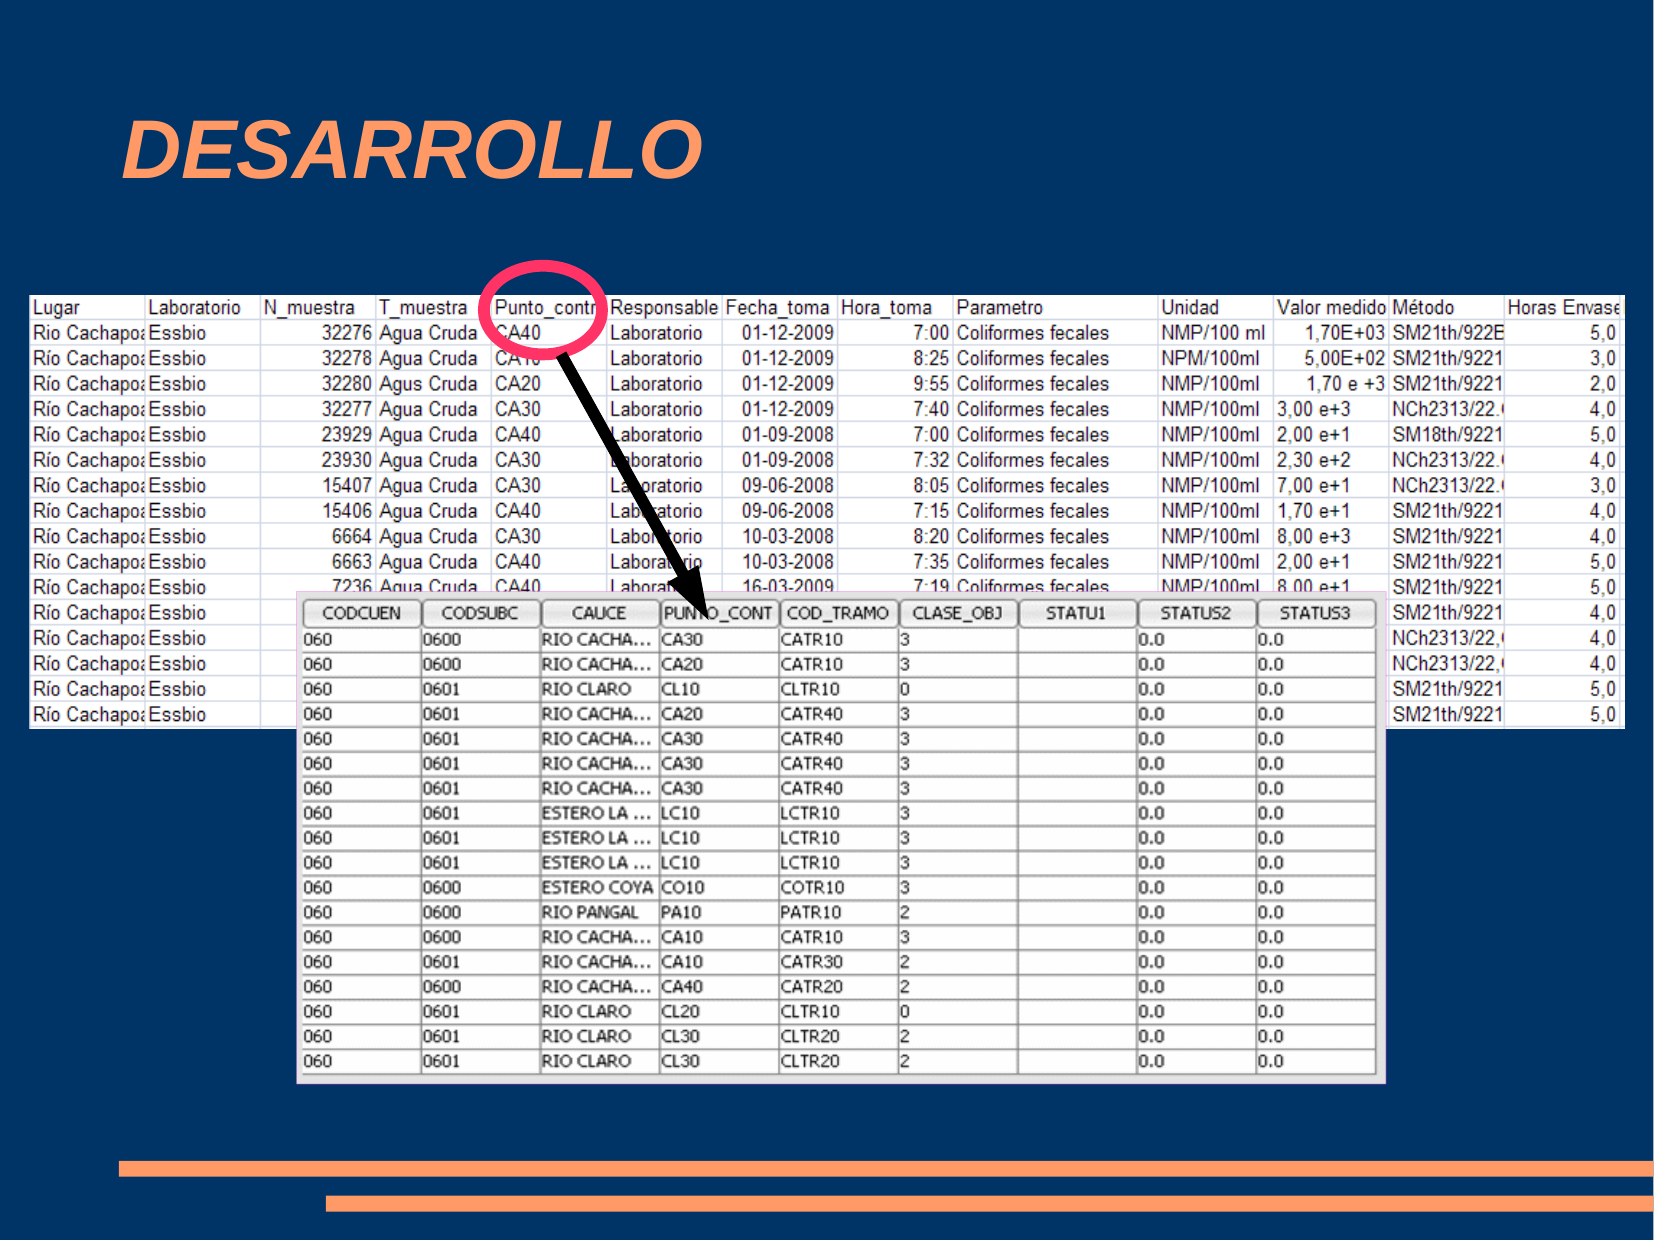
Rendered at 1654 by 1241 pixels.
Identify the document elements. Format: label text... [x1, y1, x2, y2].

picture [490, 295, 596, 348]
picture [29, 295, 1625, 1086]
title DESARROLLO [121, 46, 1534, 254]
